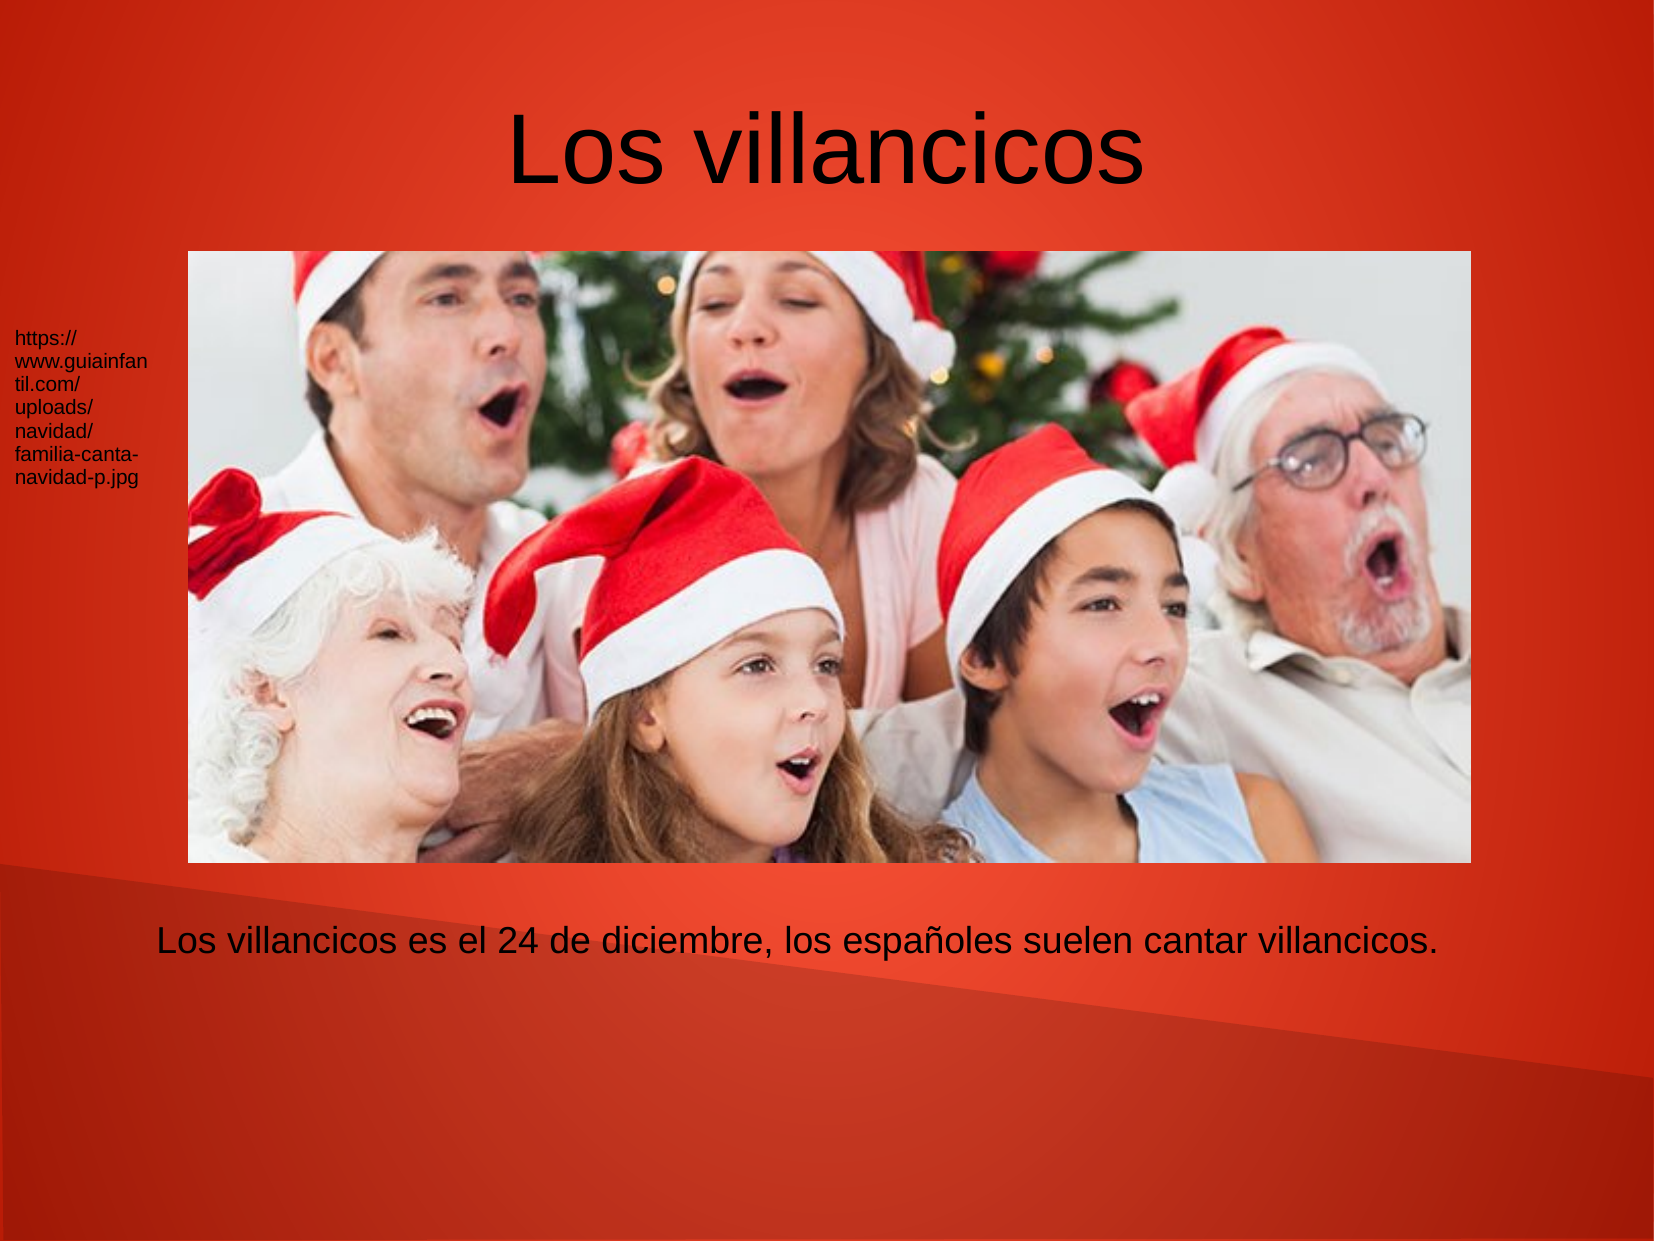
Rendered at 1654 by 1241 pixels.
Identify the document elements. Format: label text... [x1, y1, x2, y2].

picture [188, 251, 1471, 863]
title Los villancicos [82, 47, 1571, 252]
text_box https://www.guiainfantil.com/uploads/navidad/familia-canta-navidad-p.jpg [0, 318, 166, 754]
text_box Los villancicos es el 24 de diciembre, los españoles suelen cantar villancicos. [141, 911, 1501, 969]
